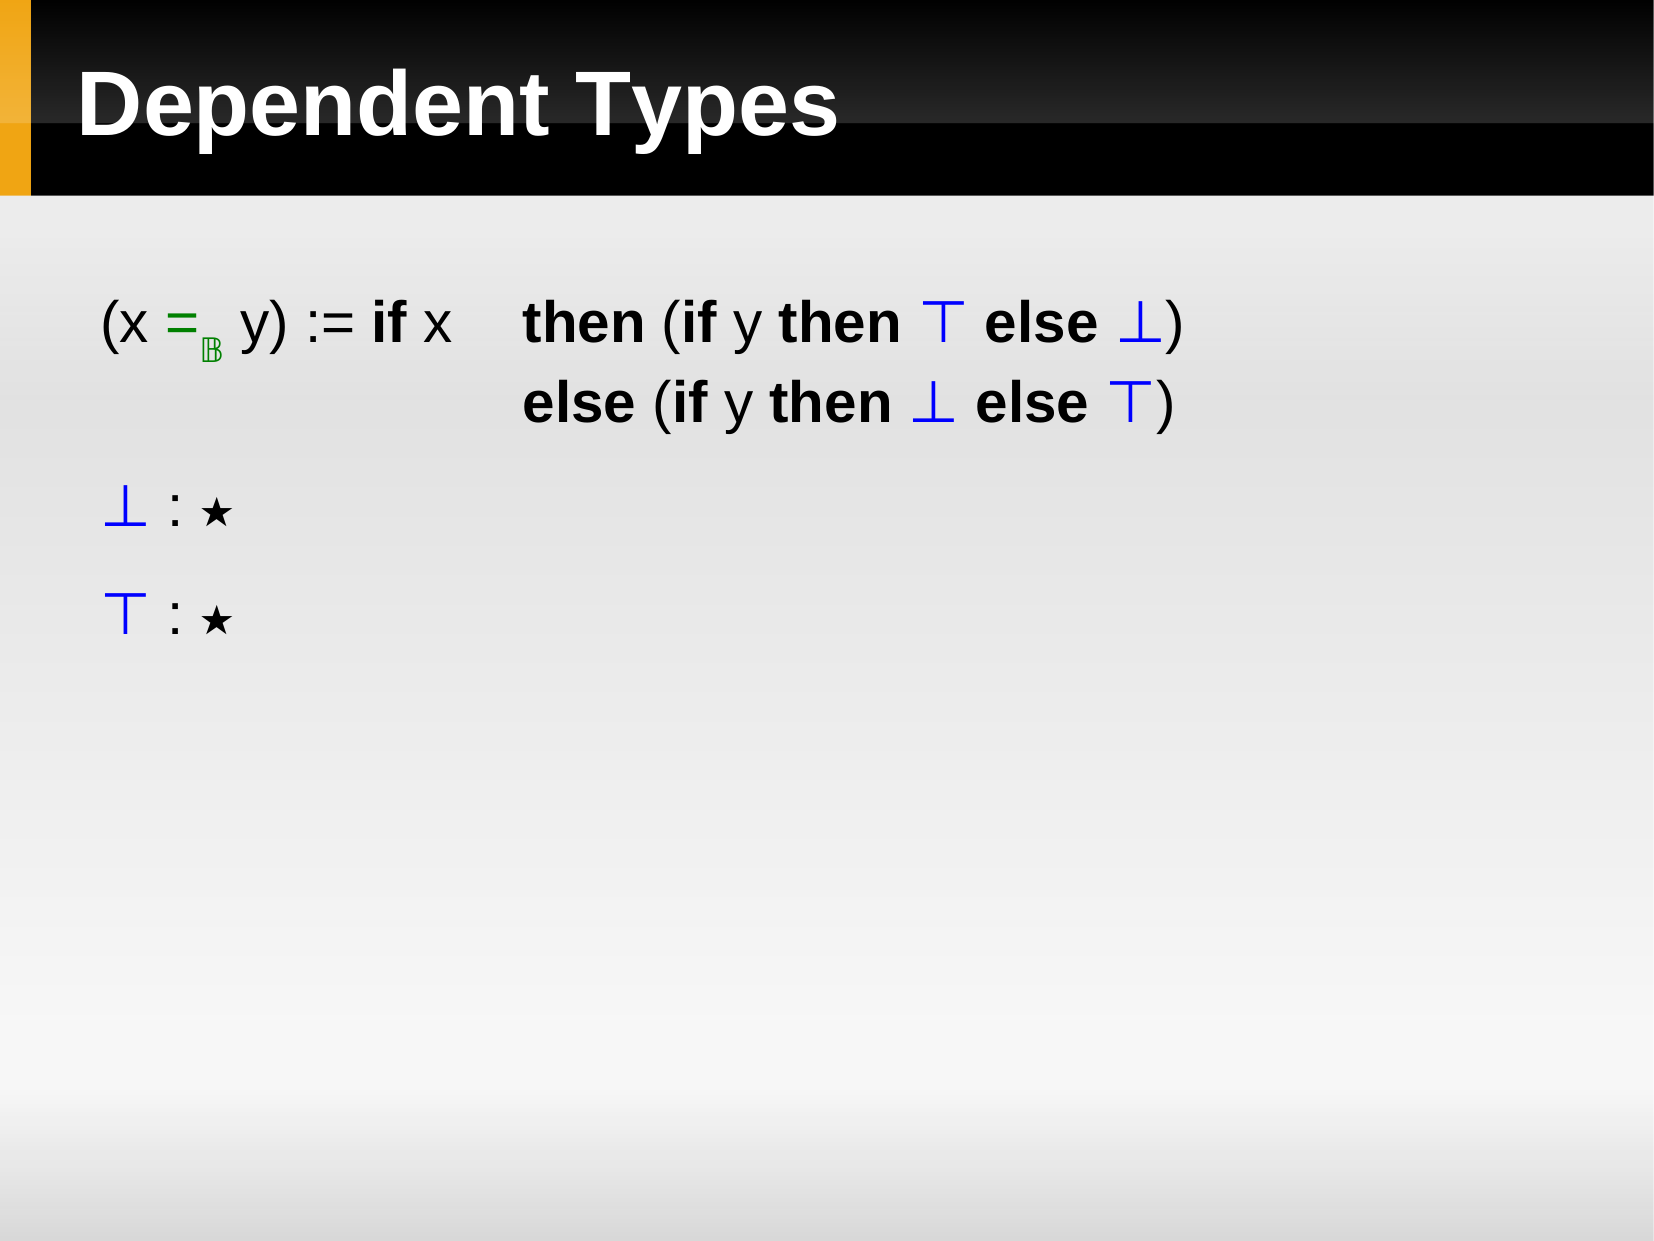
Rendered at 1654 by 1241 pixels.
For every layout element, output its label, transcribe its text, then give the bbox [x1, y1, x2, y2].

list (x =𝔹 y) := if x then (if y then ⊤ else ⊥) else (if y then ⊥ else ⊤) ⊥ : ★ ⊤ : ★ [82, 290, 1571, 1094]
title Dependent Types [76, 7, 1565, 200]
picture [0, 0, 1654, 1241]
